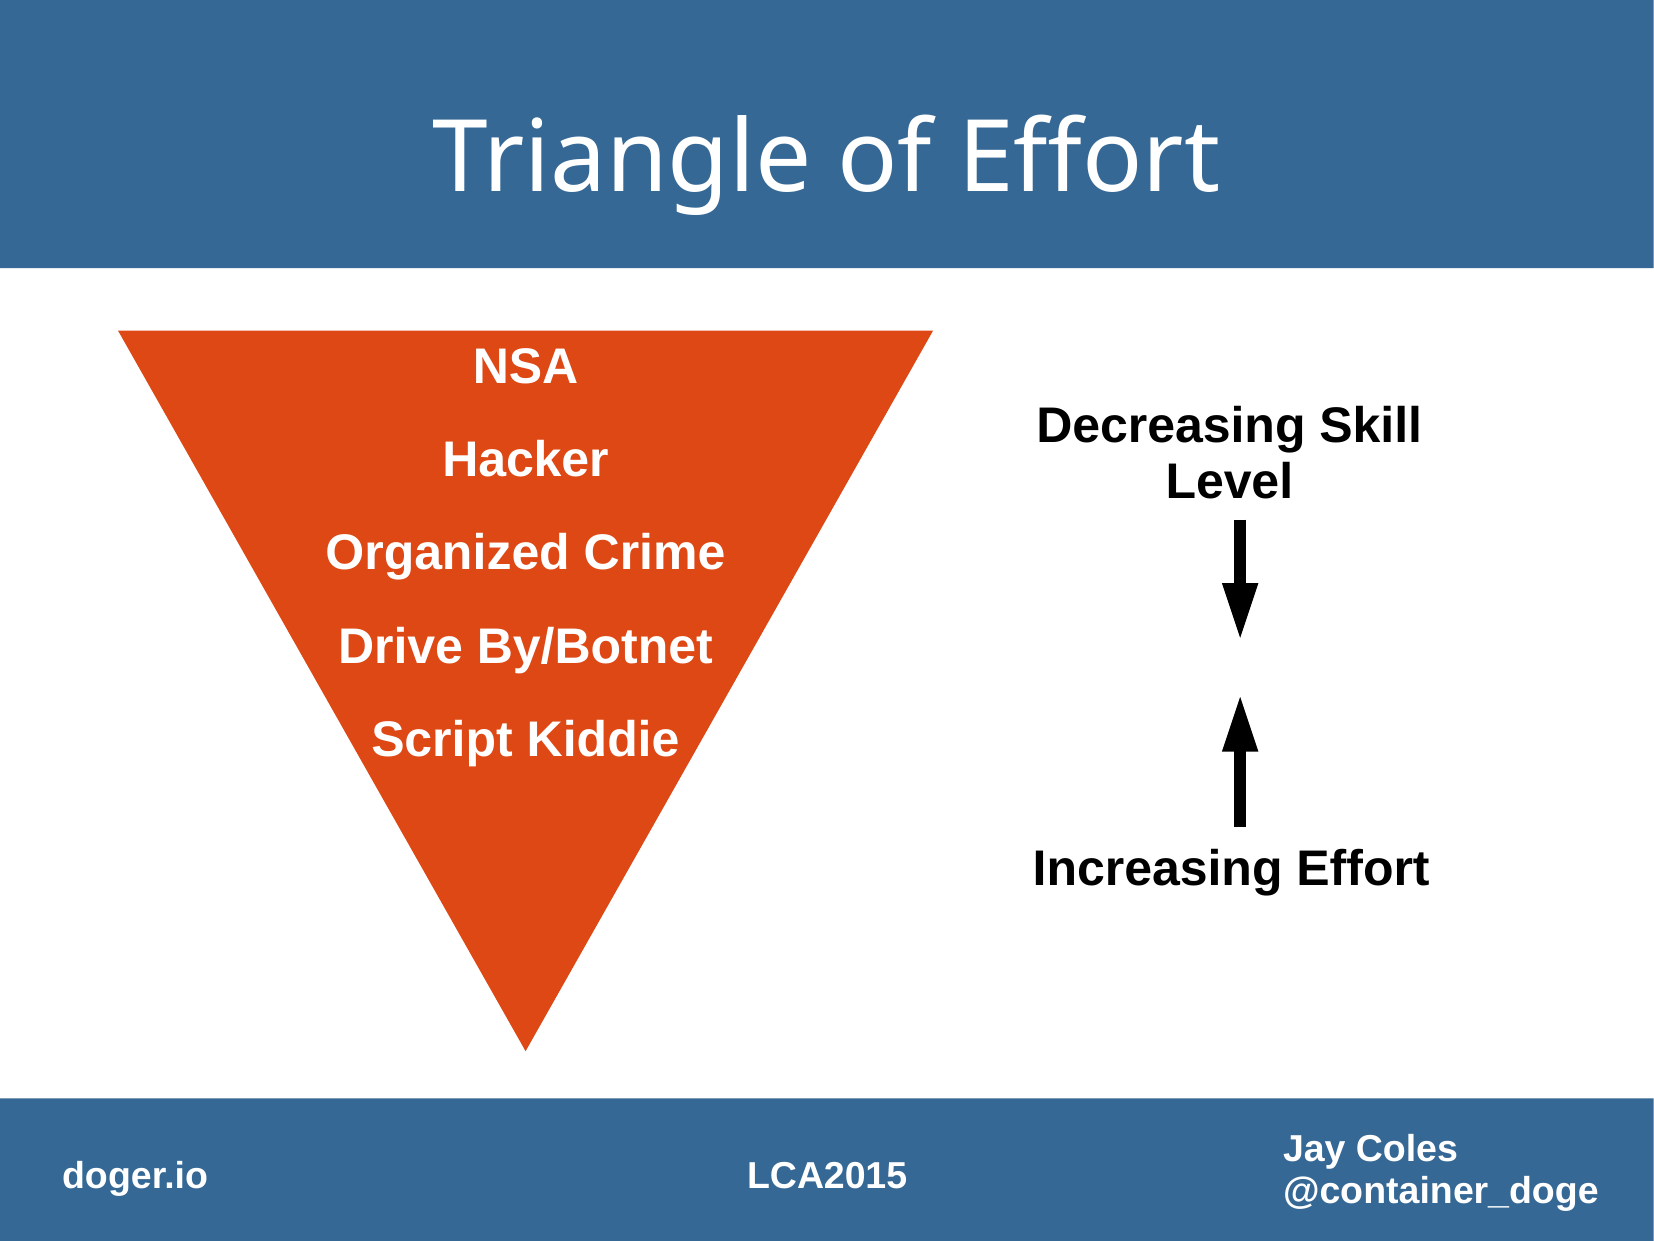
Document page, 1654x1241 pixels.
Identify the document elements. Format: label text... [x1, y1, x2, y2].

text_box [316, 682, 735, 738]
text_box Increasing Effort [1017, 832, 1463, 904]
title Triangle of Effort [82, 49, 1571, 257]
text_box Script Kiddie [348, 703, 703, 775]
text_box [118, 330, 934, 674]
text_box NSA [442, 330, 609, 402]
text_box Decreasing Skill Level [1021, 389, 1459, 517]
text_box Hacker [401, 423, 650, 495]
text_box [369, 775, 682, 1052]
text_box Organized Crime [301, 517, 751, 589]
text_box Drive By/Botnet [312, 610, 739, 682]
